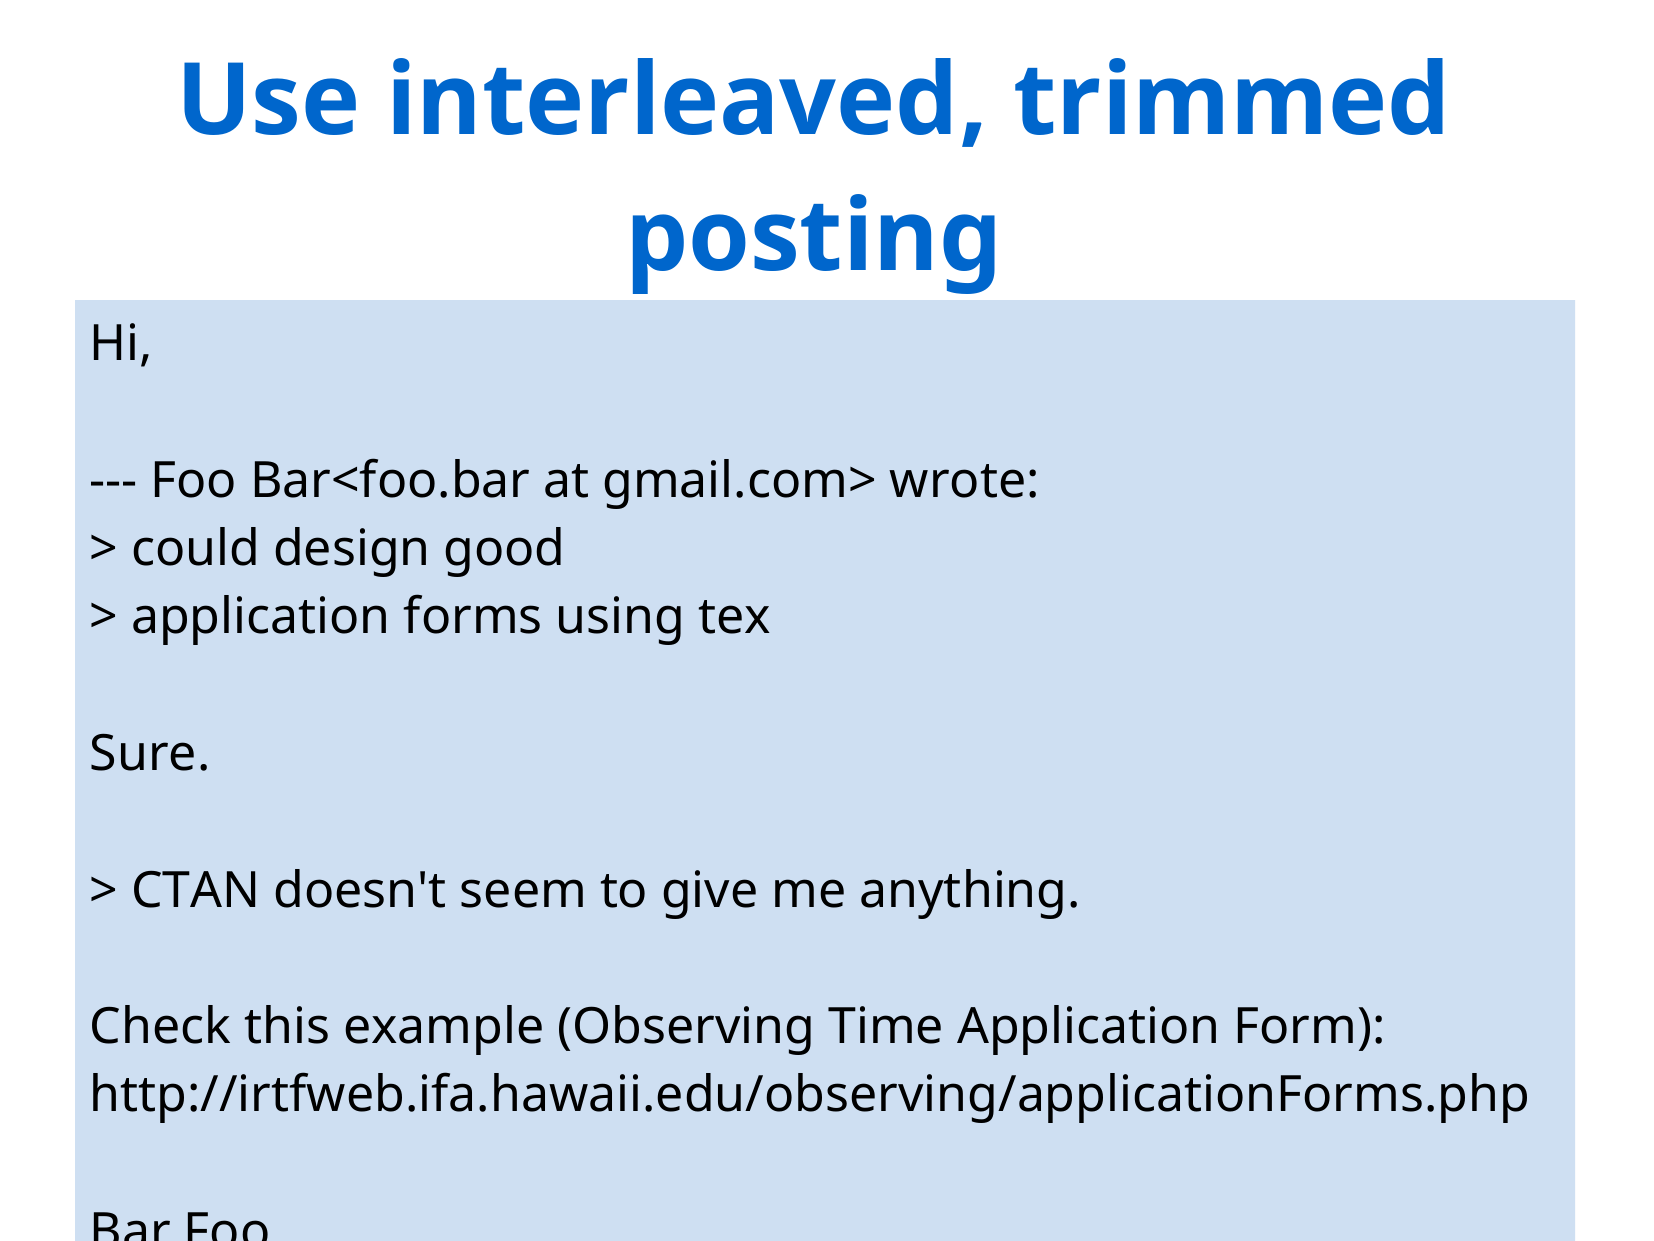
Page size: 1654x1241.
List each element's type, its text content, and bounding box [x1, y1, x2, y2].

text_box Hi, --- Foo Bar<foo.bar at gmail.com> wrote: > could design good > application forms using tex Sure. > CTAN doesn't seem to give me anything. Check this example (Observing Time Application Form): http://irtfweb.ifa.hawaii.edu/observing/applicationForms.php Bar Foo [75, 300, 1576, 1201]
text_box Use interleaved, trimmed posting [7, 19, 1621, 152]
